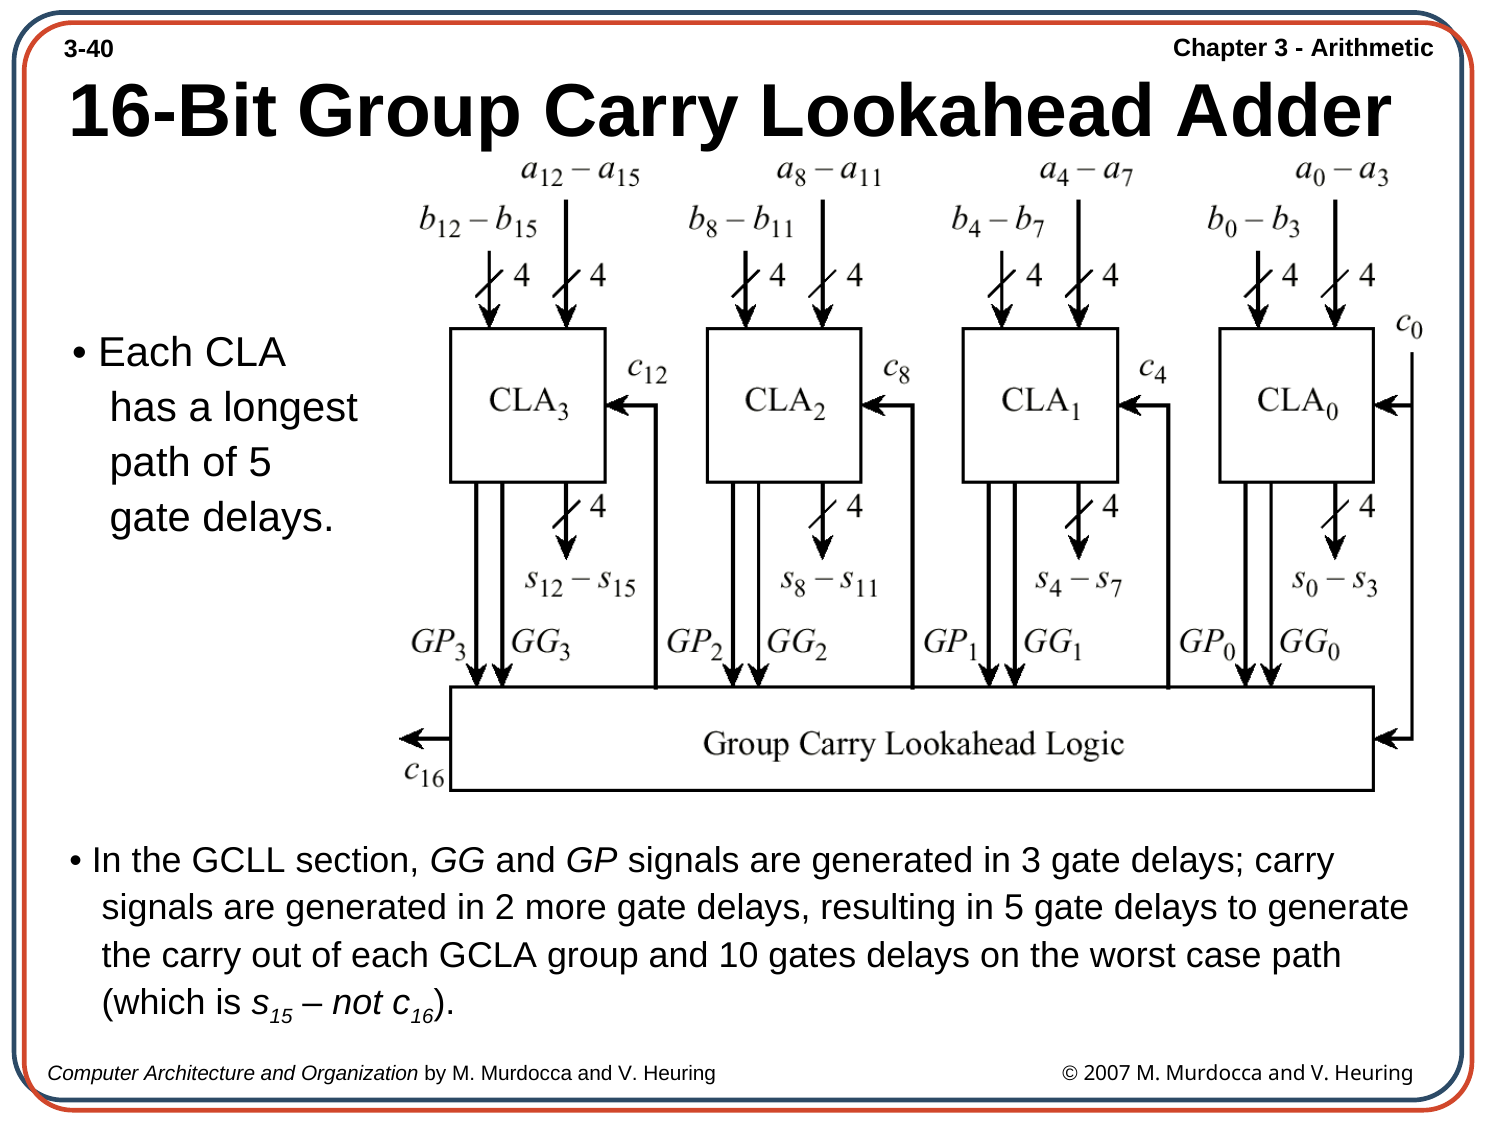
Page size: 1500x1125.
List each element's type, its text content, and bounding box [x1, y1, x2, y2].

text_box • Each CLA has a longest path of 5 gate delays. [37, 312, 375, 688]
text_box • In the GCLL section, GG and GP signals are generated in 3 gate delays; carry signals are generated in 2 more gate delays, resulting in 5 gate delays to generate the carry out of each GCLA group and 10 gates delays on the worst case path (which is s15 – not c16). [37, 825, 1463, 1038]
picture [399, 162, 1423, 792]
title 16-Bit Group Carry Lookahead Adder [37, 62, 1425, 163]
